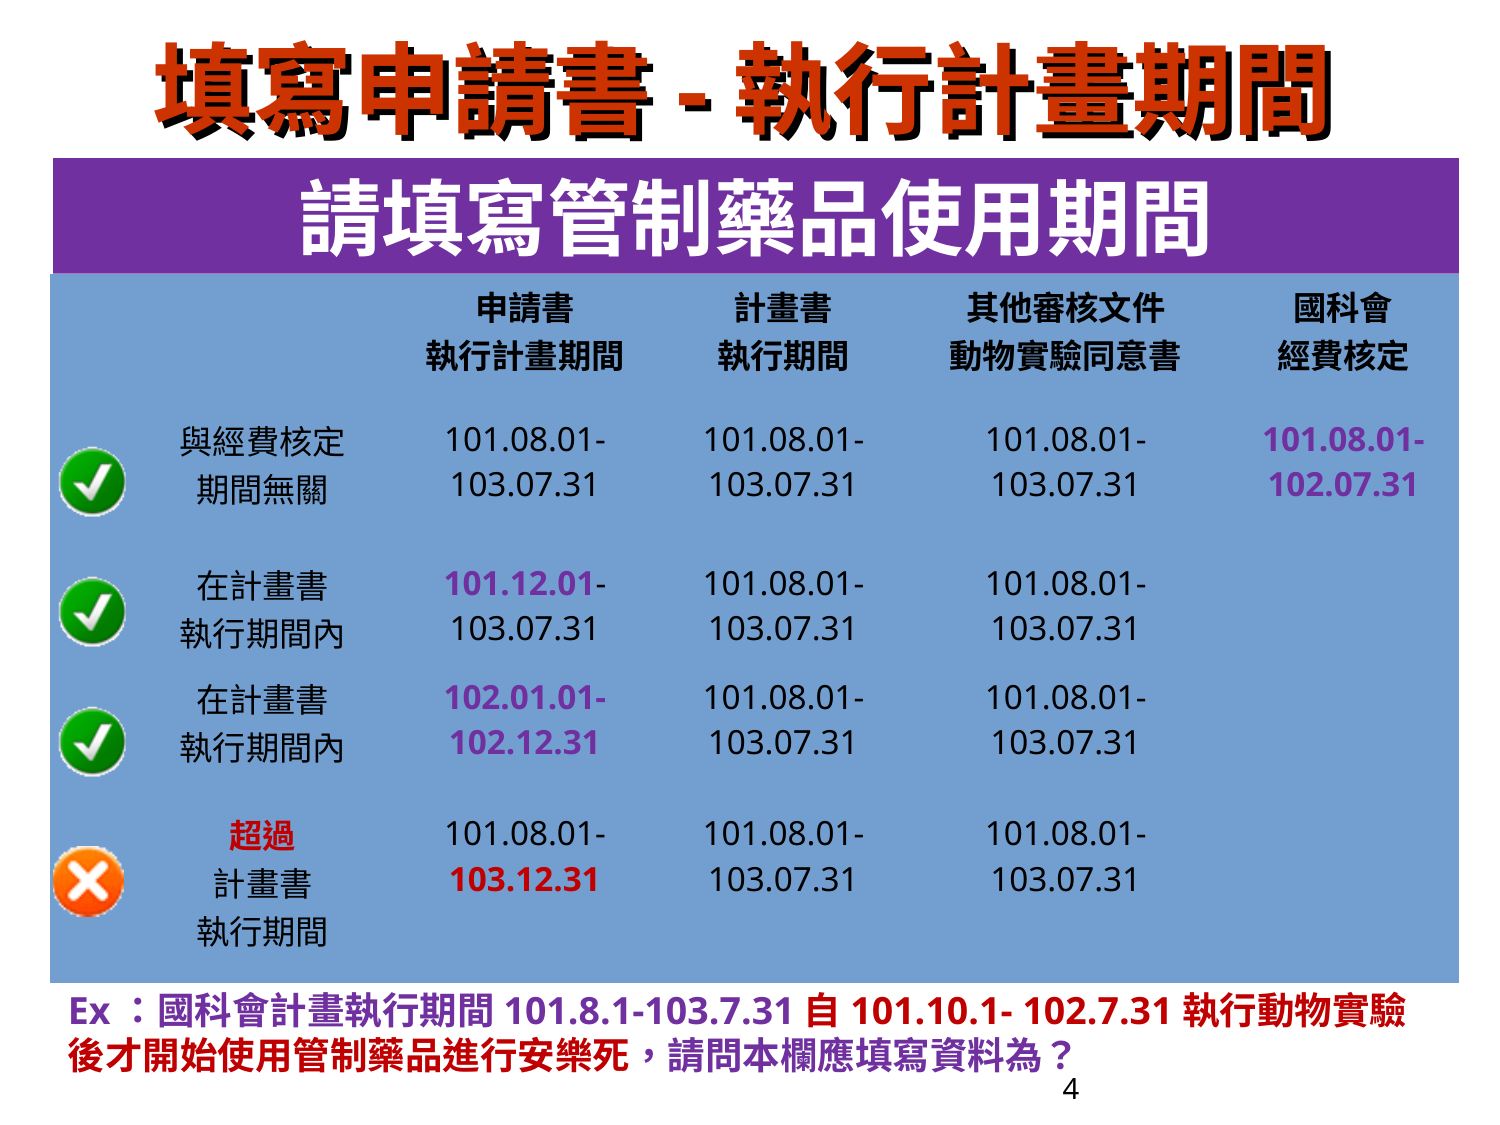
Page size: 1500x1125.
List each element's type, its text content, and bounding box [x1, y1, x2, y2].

table_cell 101.08.01-103.07.31 [663, 803, 904, 979]
table_cell 與經費核定 期間無關 [139, 409, 387, 553]
table_header 國科會 經費核定 [1228, 274, 1459, 409]
table_cell [1228, 553, 1459, 666]
table_cell 101.08.01-103.07.31 [904, 666, 1228, 803]
table_cell [50, 553, 139, 666]
picture [53, 444, 129, 520]
table_cell 102.01.01- 102.12.31 [387, 666, 663, 803]
table_header 計畫書 執行期間 [663, 274, 904, 409]
table_cell 101.08.01-103.07.31 [663, 409, 904, 553]
table_cell [1228, 803, 1459, 979]
table_cell [50, 803, 139, 983]
table_cell 101.08.01-103.07.31 [904, 553, 1228, 666]
text_box 填寫申請書-執行計畫期間 [137, 19, 1413, 149]
picture [53, 846, 124, 917]
table_cell 101.08.01-103.07.31 [663, 553, 904, 666]
table_cell 101.08.01-103.07.31 [904, 409, 1228, 553]
table_header 其他審核文件 動物實驗同意書 [904, 274, 1228, 409]
picture [53, 574, 129, 650]
table_header [139, 274, 387, 409]
table_cell 101.08.01-103.07.31 [663, 666, 904, 803]
table_cell 101.08.01- 103.07.31 [387, 409, 663, 553]
table_cell 101.08.01- 103.12.31 [387, 803, 663, 979]
text_box 請填寫管制藥品使用期間 [53, 158, 1459, 274]
table_cell 在計畫書 執行期間內 [139, 553, 387, 666]
table_cell [50, 409, 139, 553]
table_header 申請書 執行計畫期間 [387, 274, 663, 409]
table_cell [1228, 666, 1459, 803]
picture [53, 704, 129, 780]
table_cell 101.08.01-103.07.31 [904, 803, 1228, 979]
table_cell 超過 計畫書 執行期間 [139, 803, 387, 979]
table_cell 101.08.01- 102.07.31 [1228, 409, 1459, 553]
table_header [50, 274, 139, 409]
table_cell 在計畫書 執行期間內 [139, 666, 387, 803]
table_cell [50, 666, 139, 803]
text_box Ex：國科會計畫執行期間101.8.1-103.7.31自101.10.1- 102.7.31執行動物實驗後才開始使用管制藥品進行安樂死，請問本欄應填寫資料為？ [53, 979, 1459, 1085]
table_cell 101.12.01- 103.07.31 [387, 553, 663, 666]
